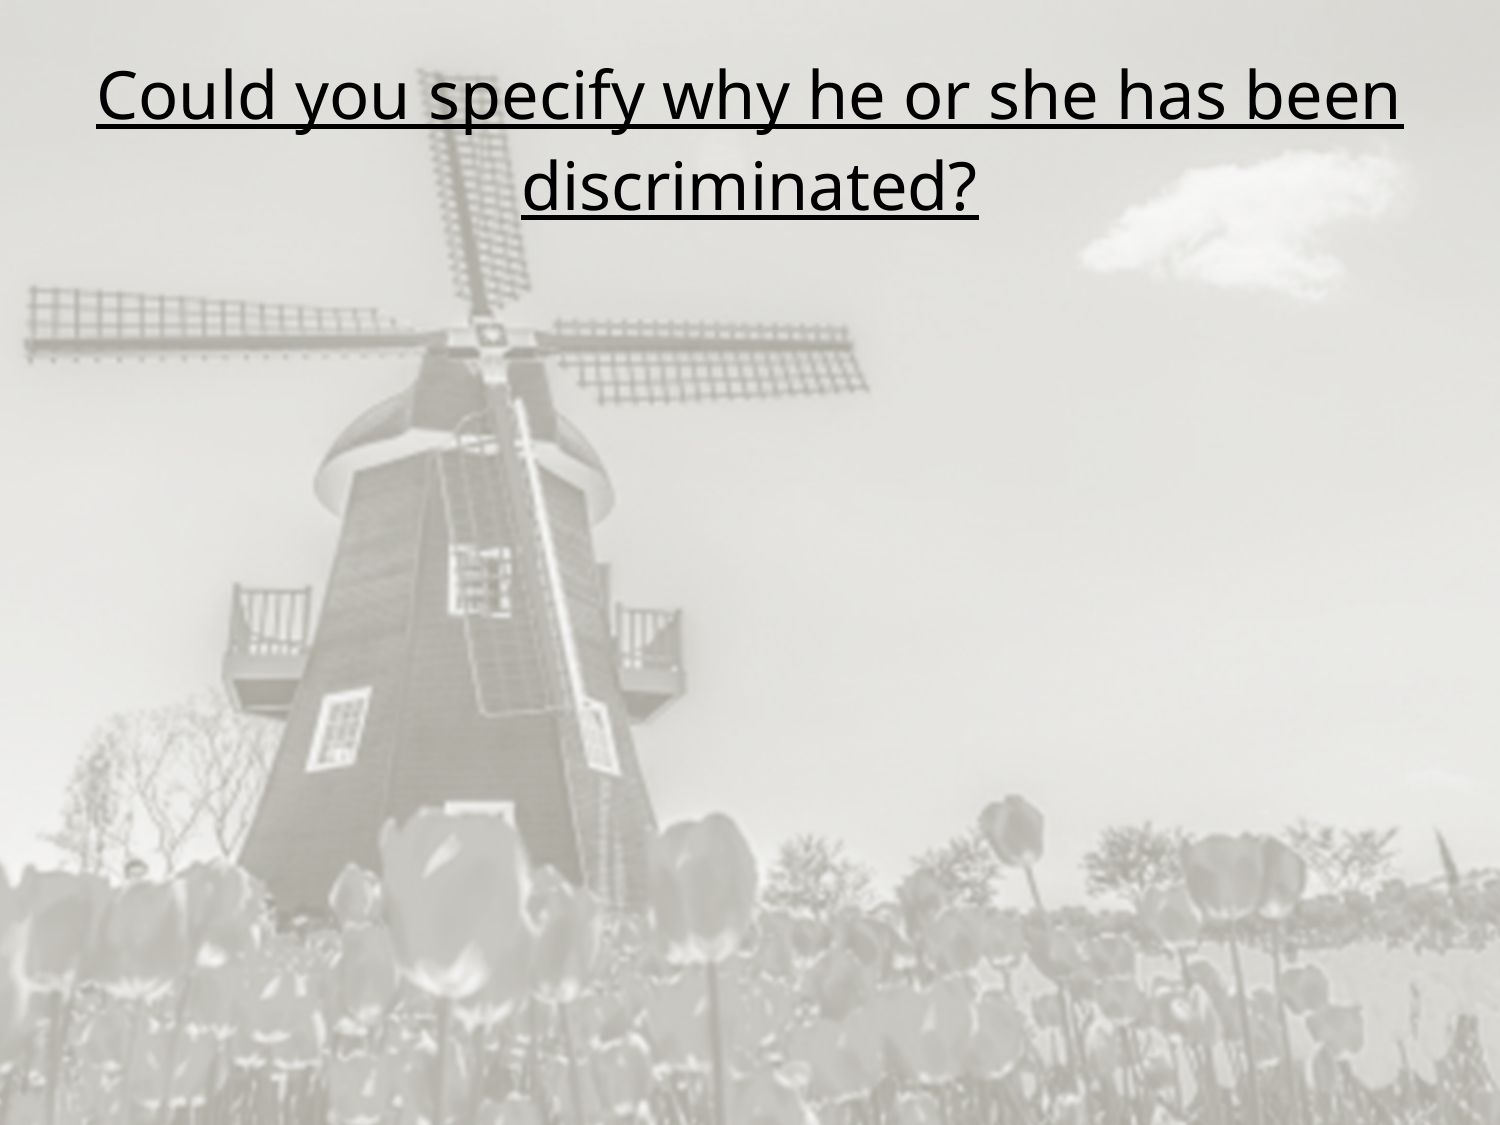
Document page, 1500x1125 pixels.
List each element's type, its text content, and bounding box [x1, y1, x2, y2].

title Could you specify why he or she has been discriminated? [75, 45, 1425, 233]
picture [0, 0, 1500, 1125]
